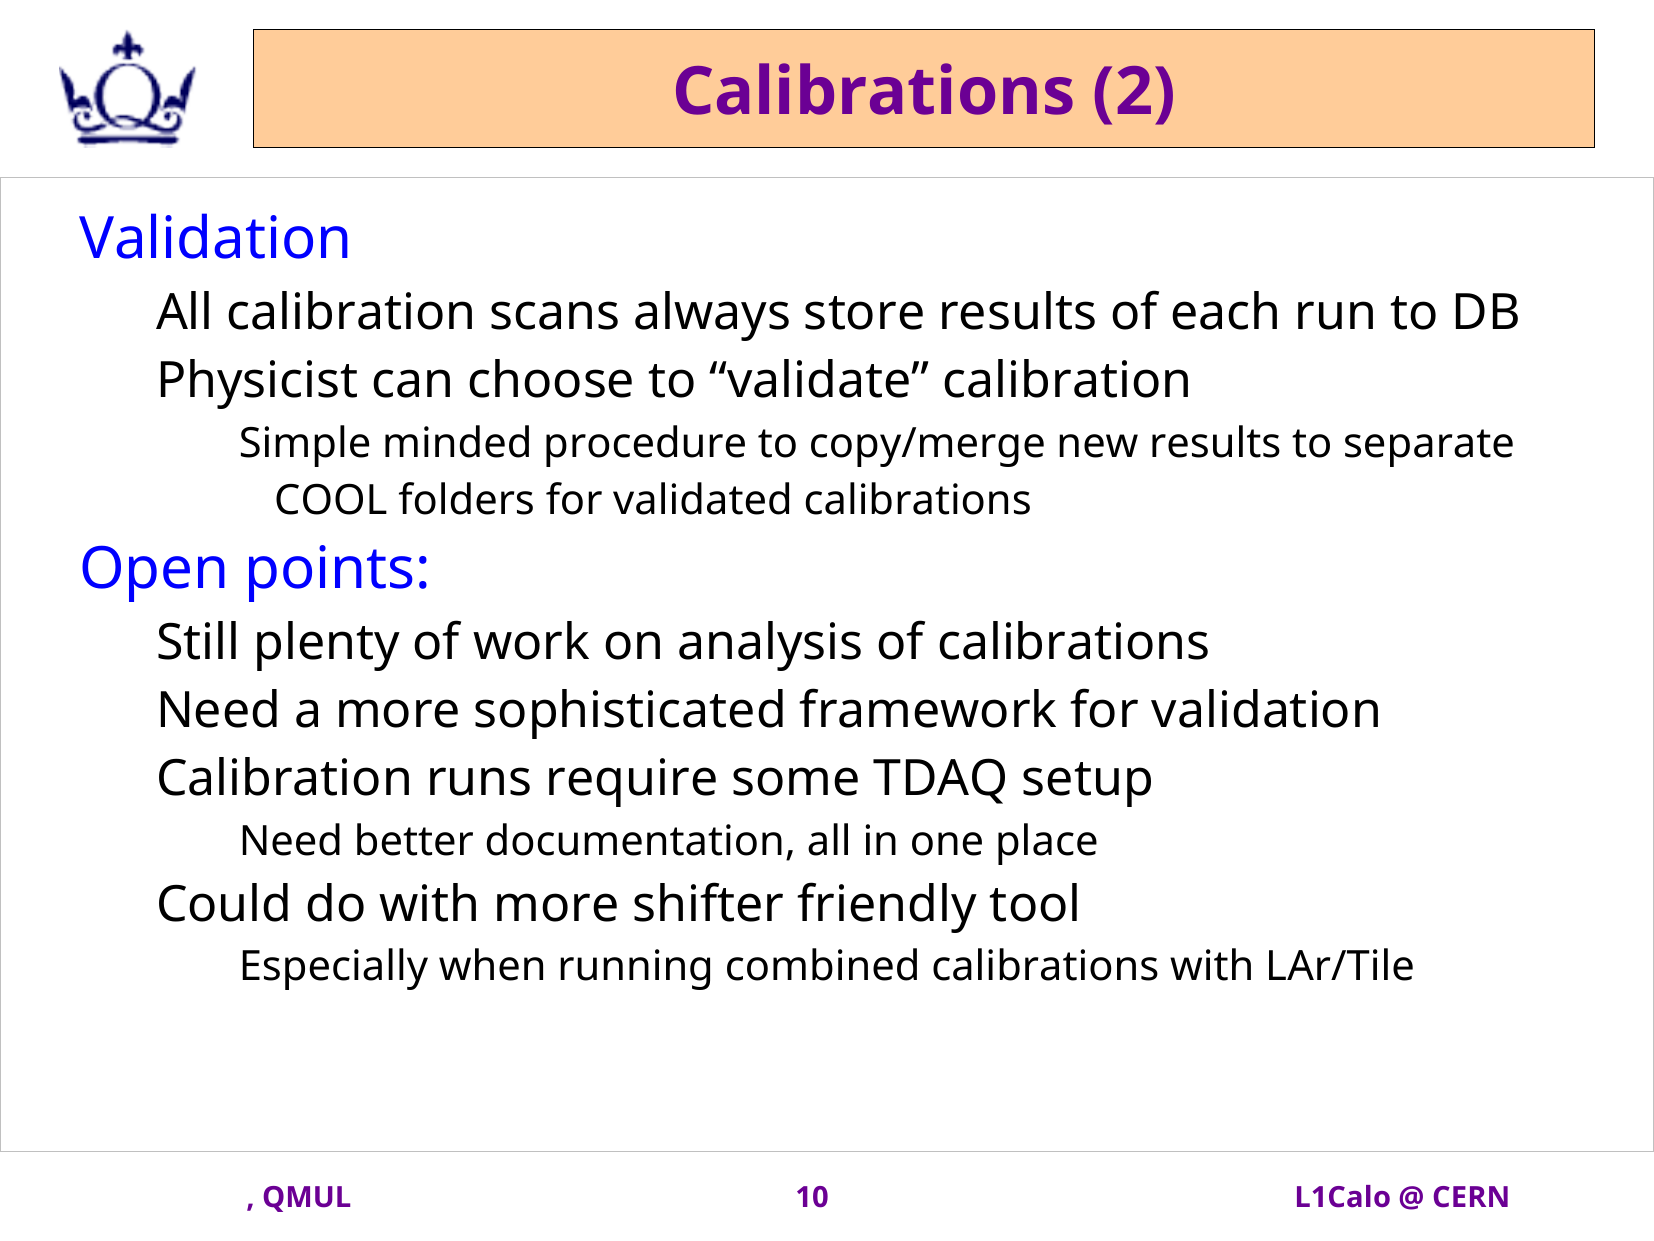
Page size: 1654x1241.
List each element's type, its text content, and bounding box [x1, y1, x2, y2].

picture [59, 29, 200, 148]
title Calibrations (2) [253, 29, 1595, 148]
list Validation All calibration scans always store results of each run to DB Physicist can choose to “validate” calibration Simple minded procedure to copy/merge new results to separate COOL folders for validated calibrations Open points: Still plenty of work on analysis of calibrations Need a more sophisticated framework for validation Calibration runs require some TDAQ setup Need better documentation, all in one place Could do with more shifter friendly tool Especially when running combined calibrations with LAr/Tile [61, 196, 1605, 1117]
